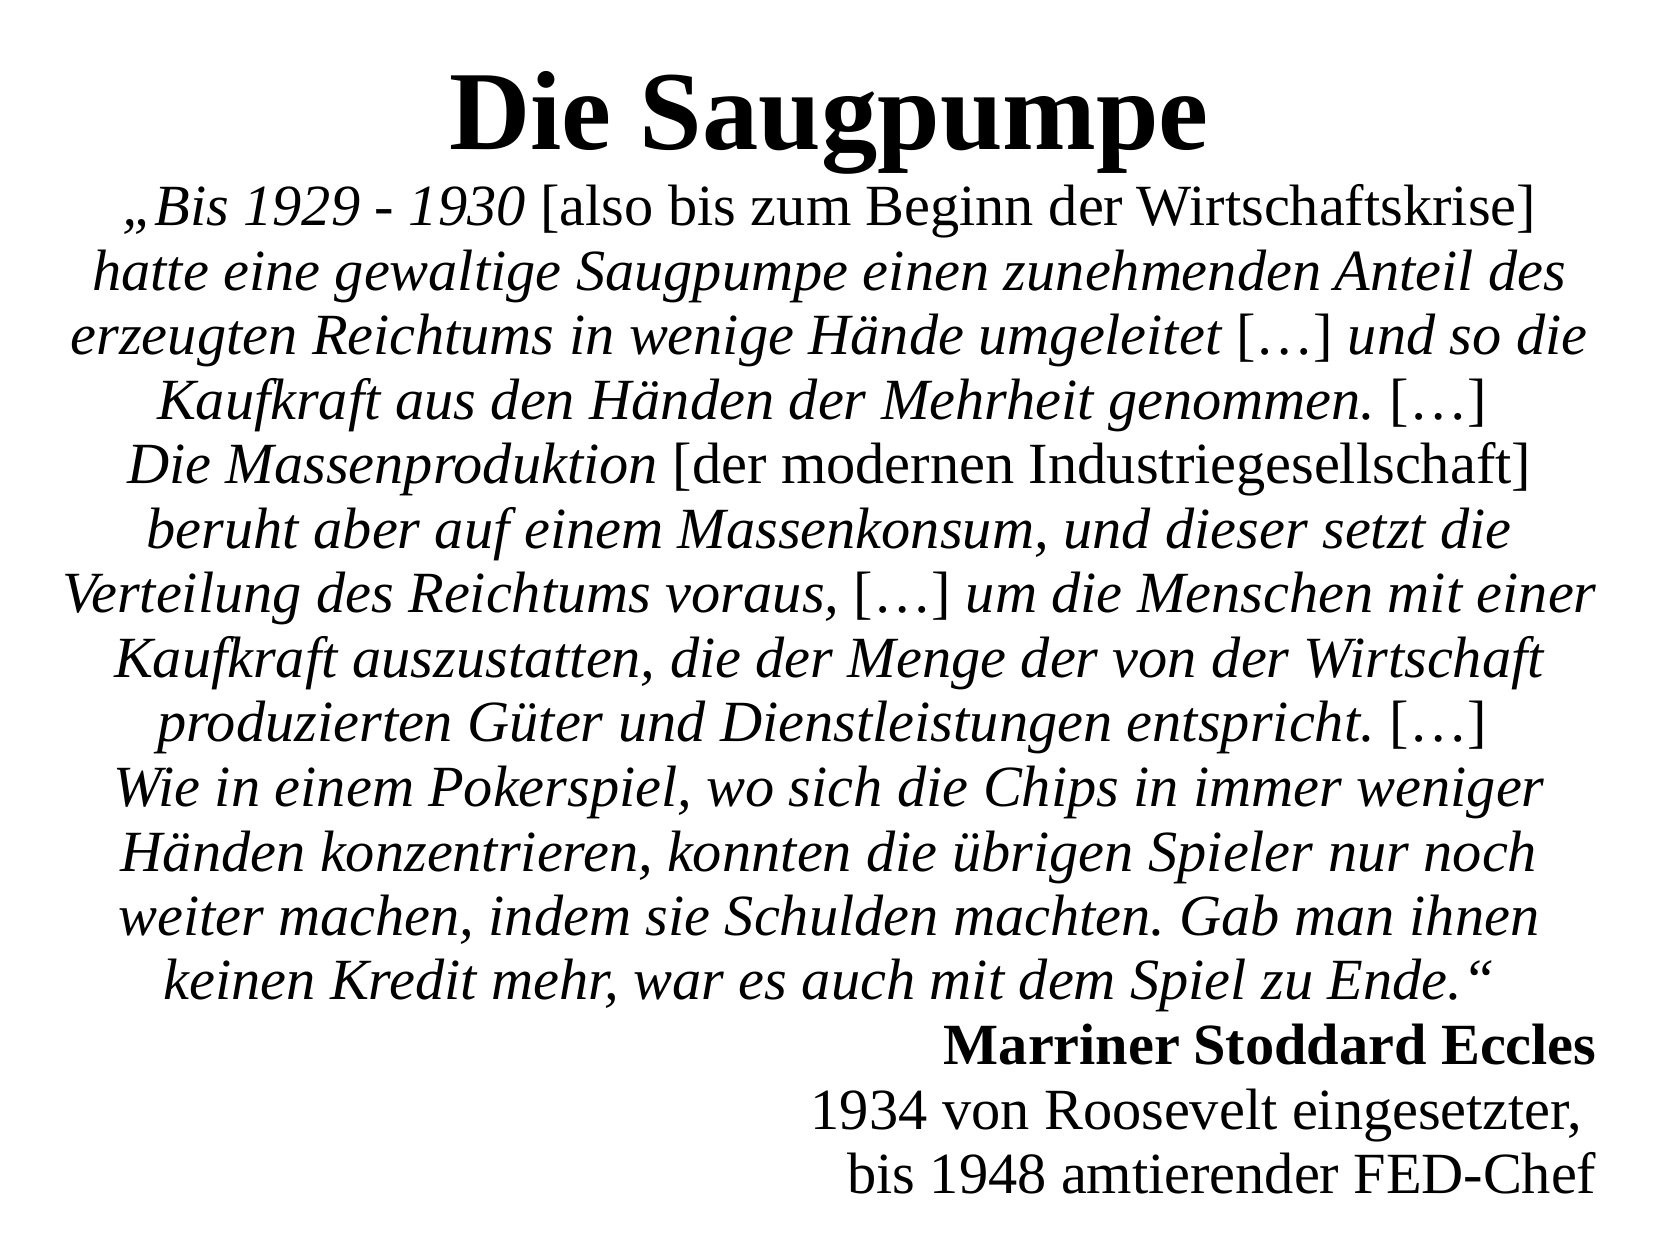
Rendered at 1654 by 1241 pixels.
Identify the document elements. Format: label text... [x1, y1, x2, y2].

text_box Die Saugpumpe „Bis 1929 - 1930 [also bis zum Beginn der Wirtschaftskrise] hatte eine gewaltige Saugpumpe einen zunehmenden Anteil des erzeugten Reichtums in wenige Hände umgeleitet […] und so die Kaufkraft aus den Händen der Mehrheit genommen. […] Die Massenproduktion [der modernen Industriegesellschaft] beruht aber auf einem Massenkonsum, und dieser setzt die Verteilung des Reichtums voraus, […] um die Menschen mit einer Kaufkraft auszustatten, die der Menge der von der Wirtschaft produzierten Güter und Dienstleistungen entspricht. […] Wie in einem Pokerspiel, wo sich die Chips in immer weniger Händen konzentrieren, konnten die übrigen Spieler nur noch weiter machen, indem sie Schulden machten. Gab man ihnen keinen Kredit mehr, war es auch mit dem Spiel zu Ende.“ Marriner Stoddard Eccles 1934 von Roosevelt eingesetzter, bis 1948 amtierender FED-Chef [47, 41, 1614, 1218]
